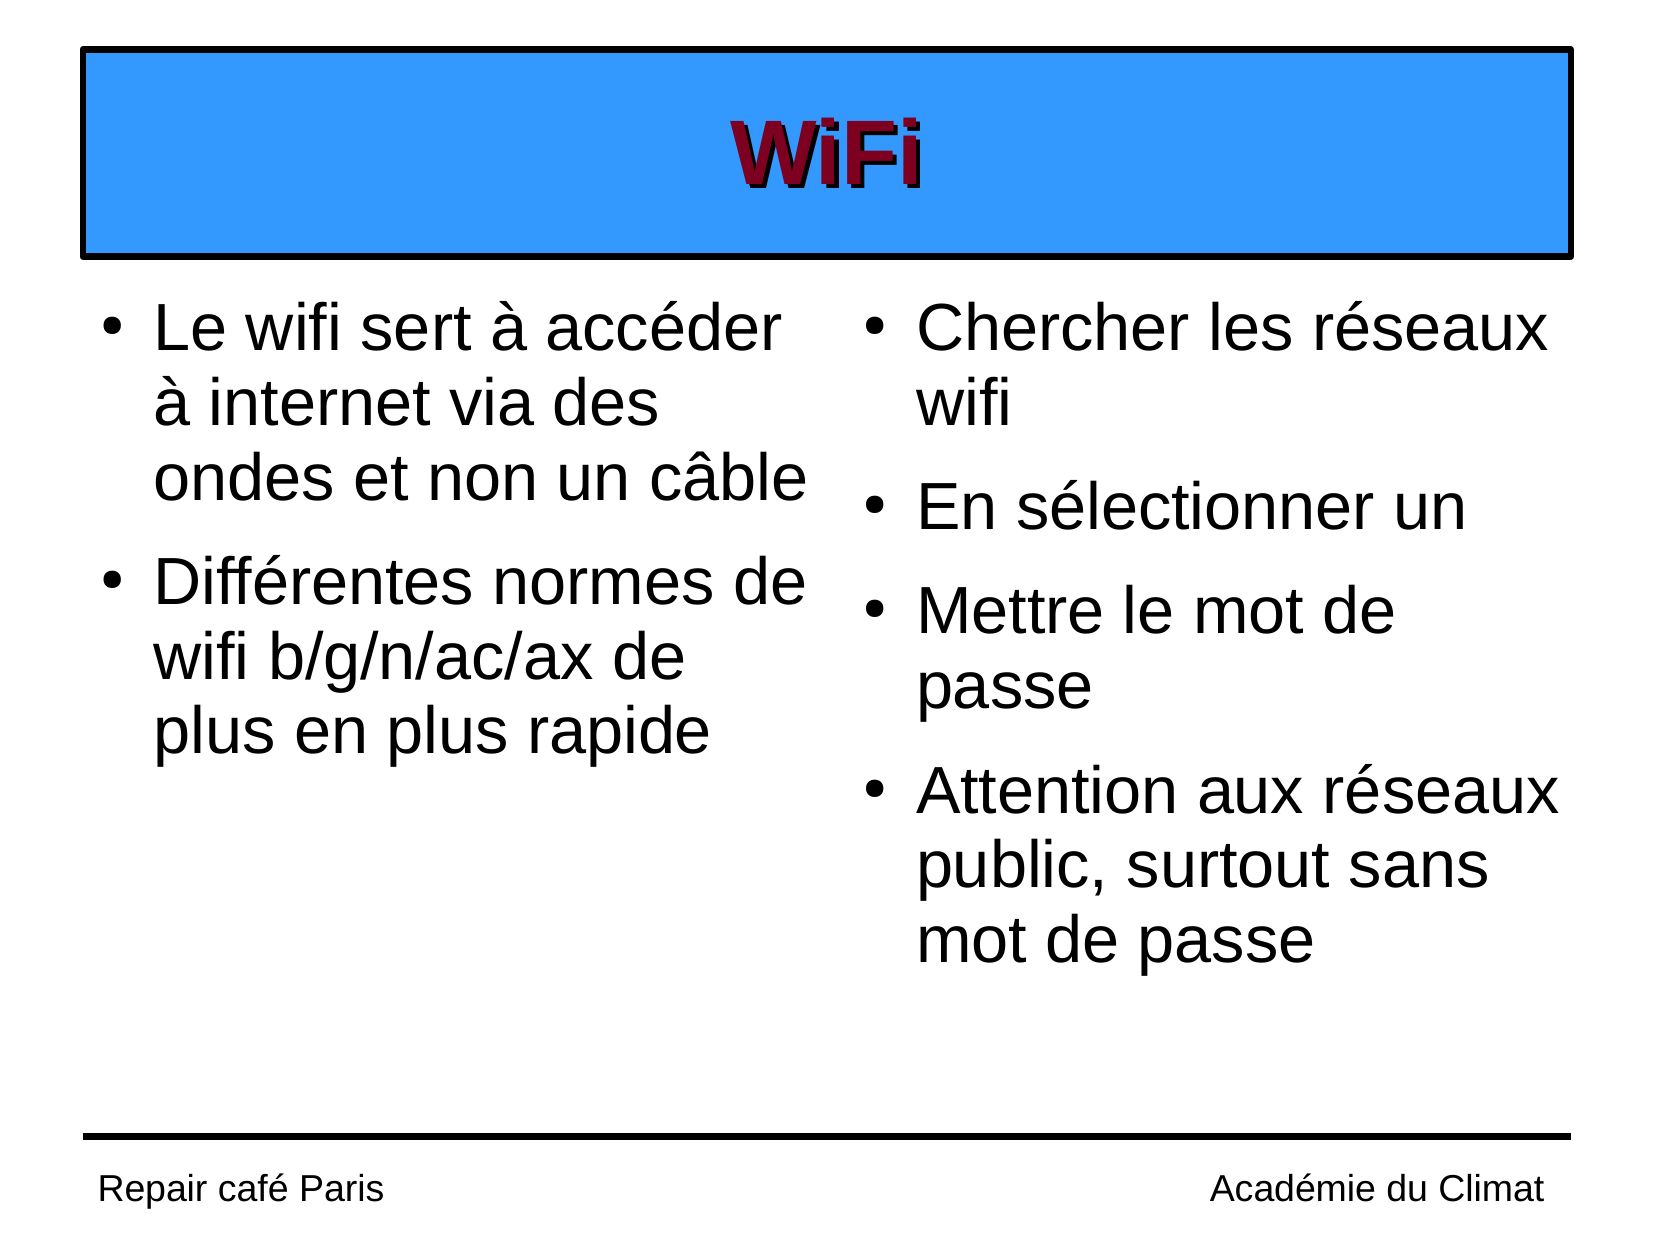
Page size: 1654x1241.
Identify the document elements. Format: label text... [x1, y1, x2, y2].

list Chercher les réseaux wifi En sélectionner un Mettre le mot de passe Attention aux réseaux public, surtout sans mot de passe [845, 290, 1572, 1010]
text_box Repair café Paris Académie du Climat [82, 1160, 1571, 1217]
title WiFi [82, 49, 1571, 257]
list Le wifi sert à accéder à internet via des ondes et non un câble Différentes normes de wifi b/g/n/ac/ax de plus en plus rapide [82, 290, 809, 1010]
